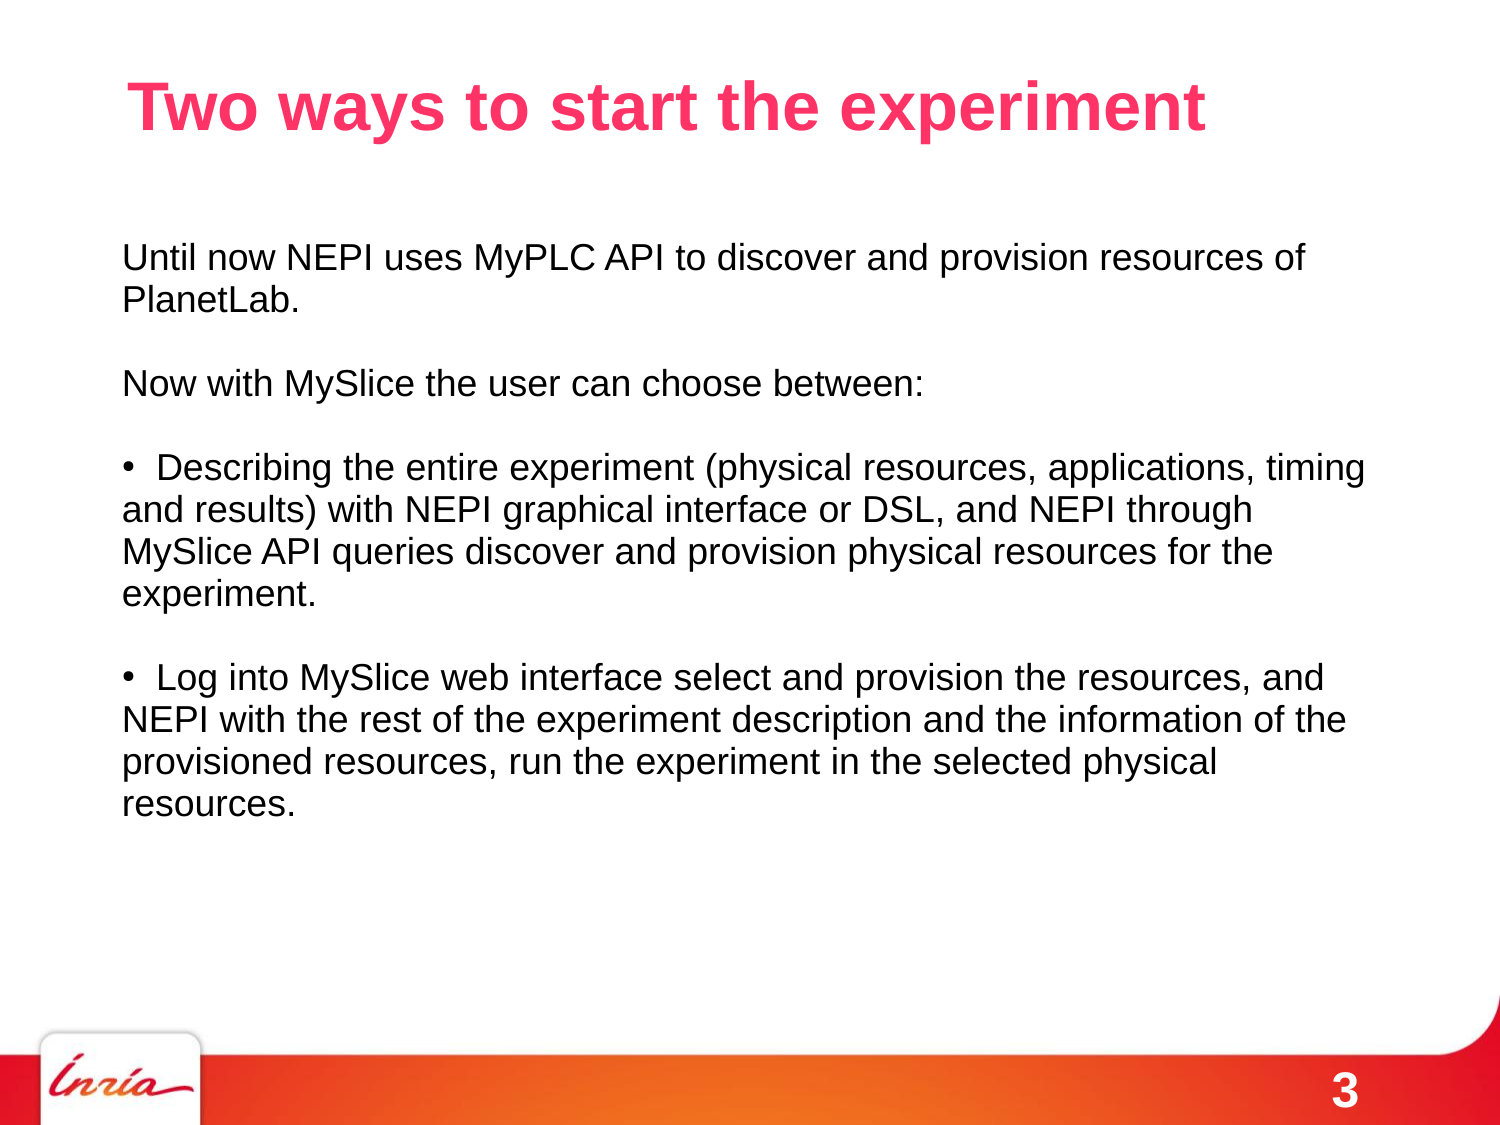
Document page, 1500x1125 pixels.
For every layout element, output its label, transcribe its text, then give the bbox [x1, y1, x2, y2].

title Two ways to start the experiment [112, 54, 1279, 187]
text_box Until now NEPI uses MyPLC API to discover and provision resources of PlanetLab. Now with MySlice the user can choose between: Describing the entire experiment (physical resources, applications, timing and results) with NEPI graphical interface or DSL, and NEPI through MySlice API queries discover and provision physical resources for the experiment. Log into MySlice web interface select and provision the resources, and NEPI with the rest of the experiment description and the information of the provisioned resources, run the experiment in the selected physical resources. [107, 187, 1388, 1001]
text_box <number> [1316, 1055, 1500, 1125]
picture [0, 947, 1500, 1125]
